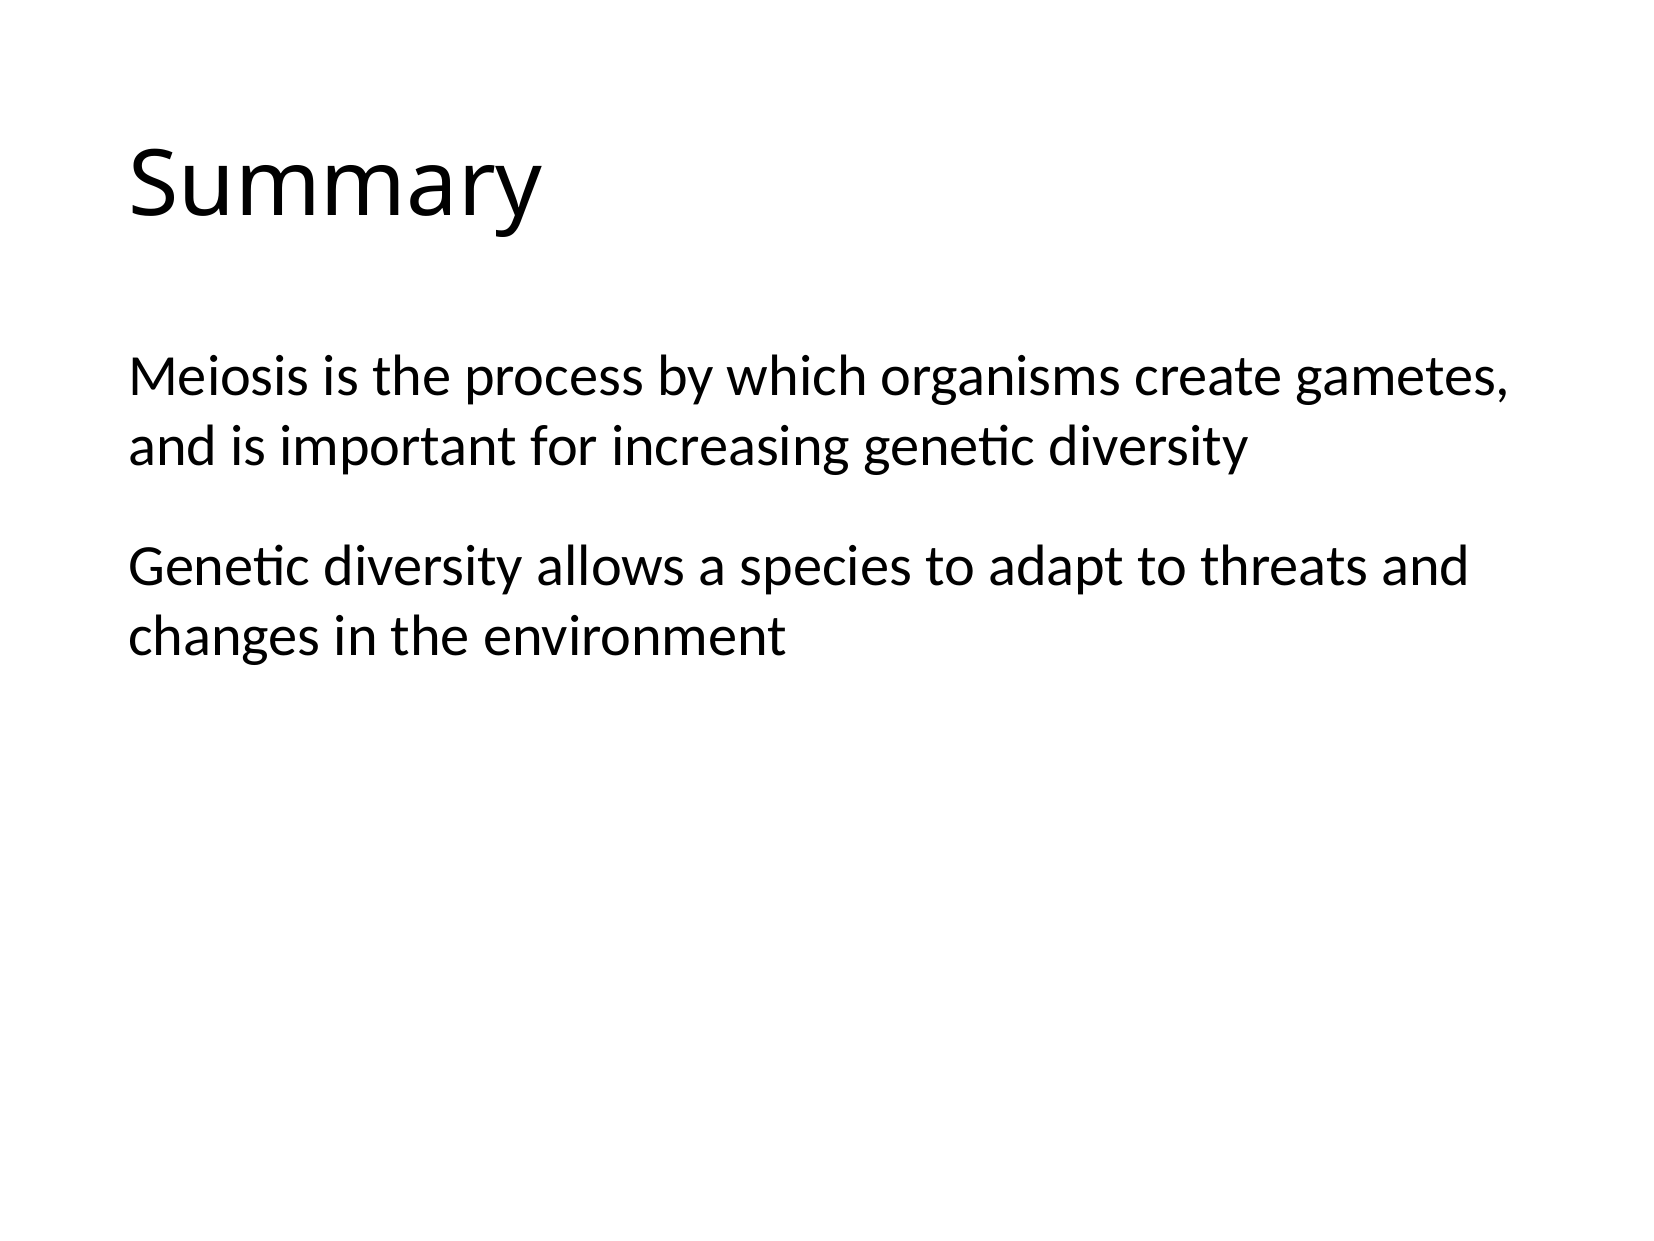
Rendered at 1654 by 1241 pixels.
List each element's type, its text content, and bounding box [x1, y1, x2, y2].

text_box Meiosis is the process by which organisms create gametes, and is important for increasing genetic diversity Genetic diversity allows a species to adapt to threats and changes in the environment [113, 330, 1540, 1117]
text_box Summary [113, 65, 1540, 305]
